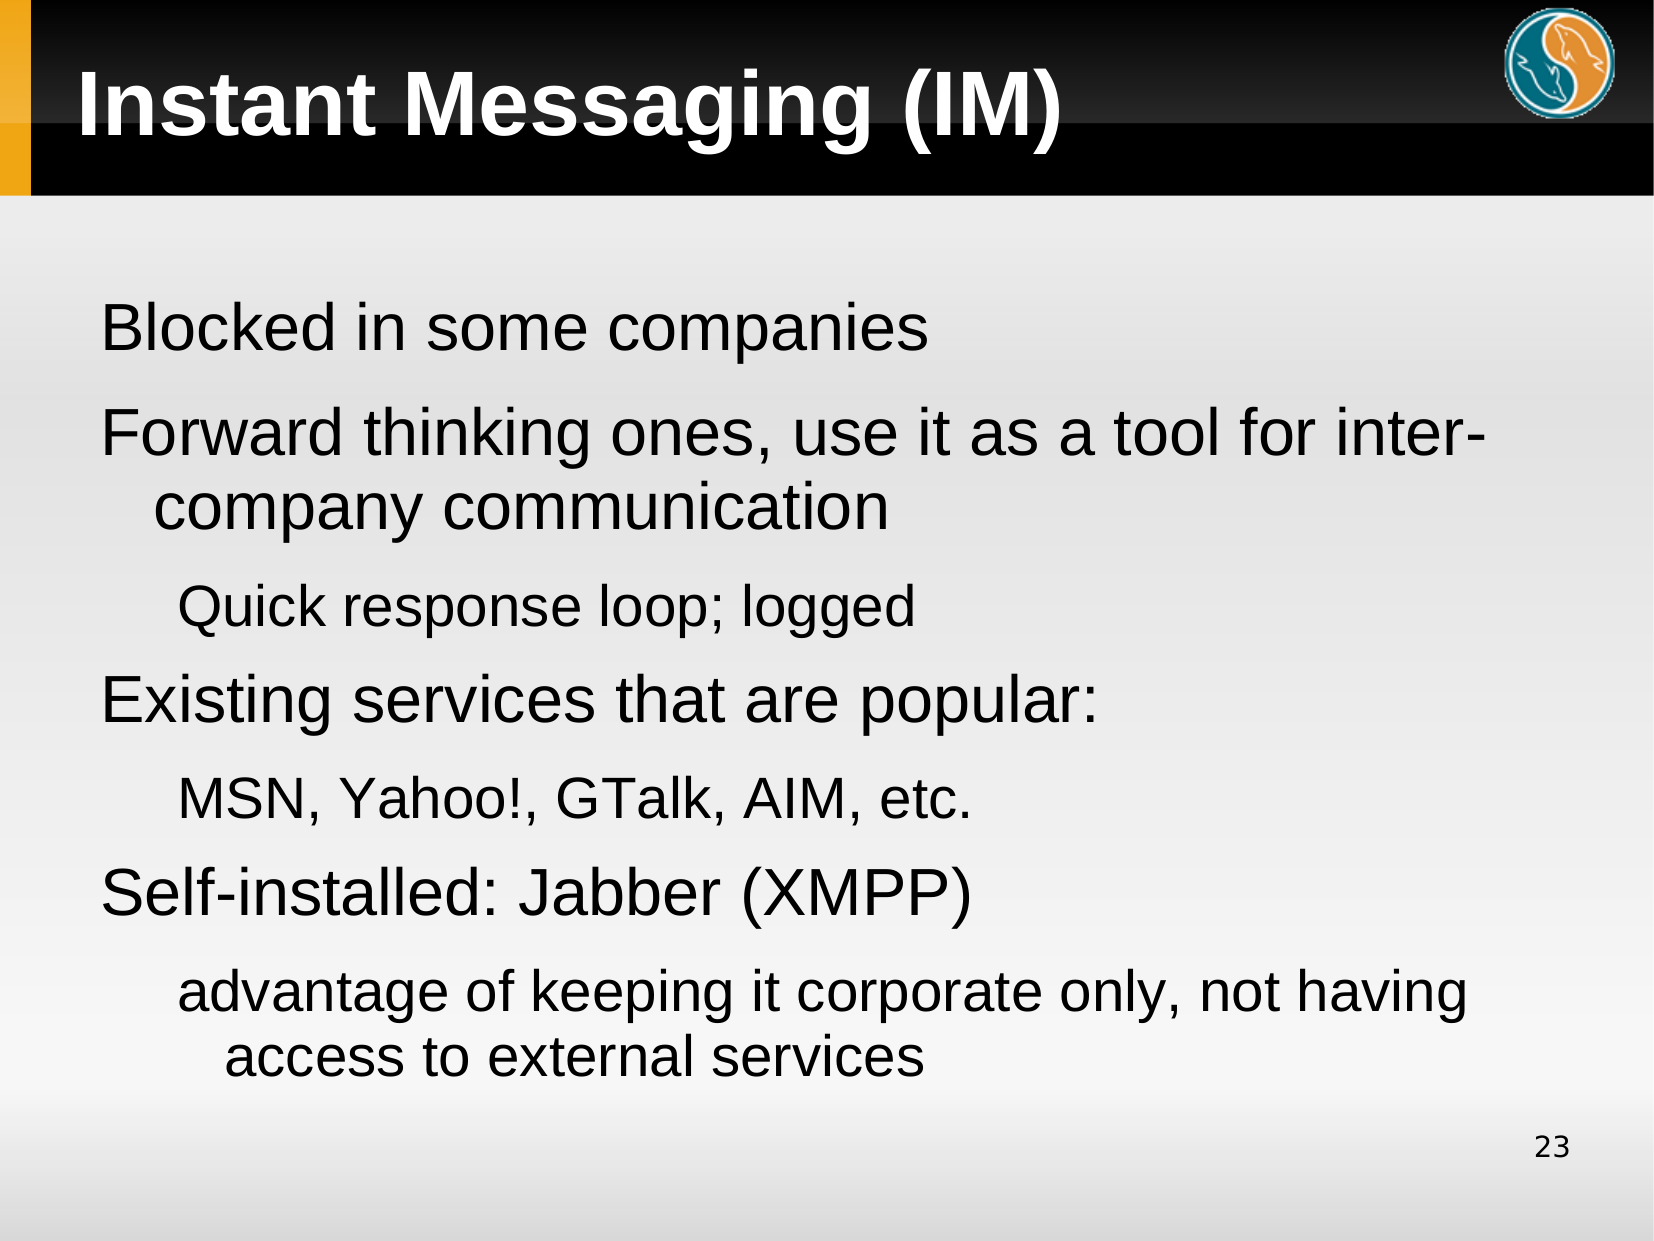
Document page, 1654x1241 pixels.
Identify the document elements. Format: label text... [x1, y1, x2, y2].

list Blocked in some companies Forward thinking ones, use it as a tool for inter-company communication Quick response loop; logged Existing services that are popular: MSN, Yahoo!, GTalk, AIM, etc. Self-installed: Jabber (XMPP) advantage of keeping it corporate only, not having access to external services [82, 290, 1571, 1094]
title Instant Messaging (IM) [76, 7, 1565, 200]
picture [0, 0, 1654, 1241]
